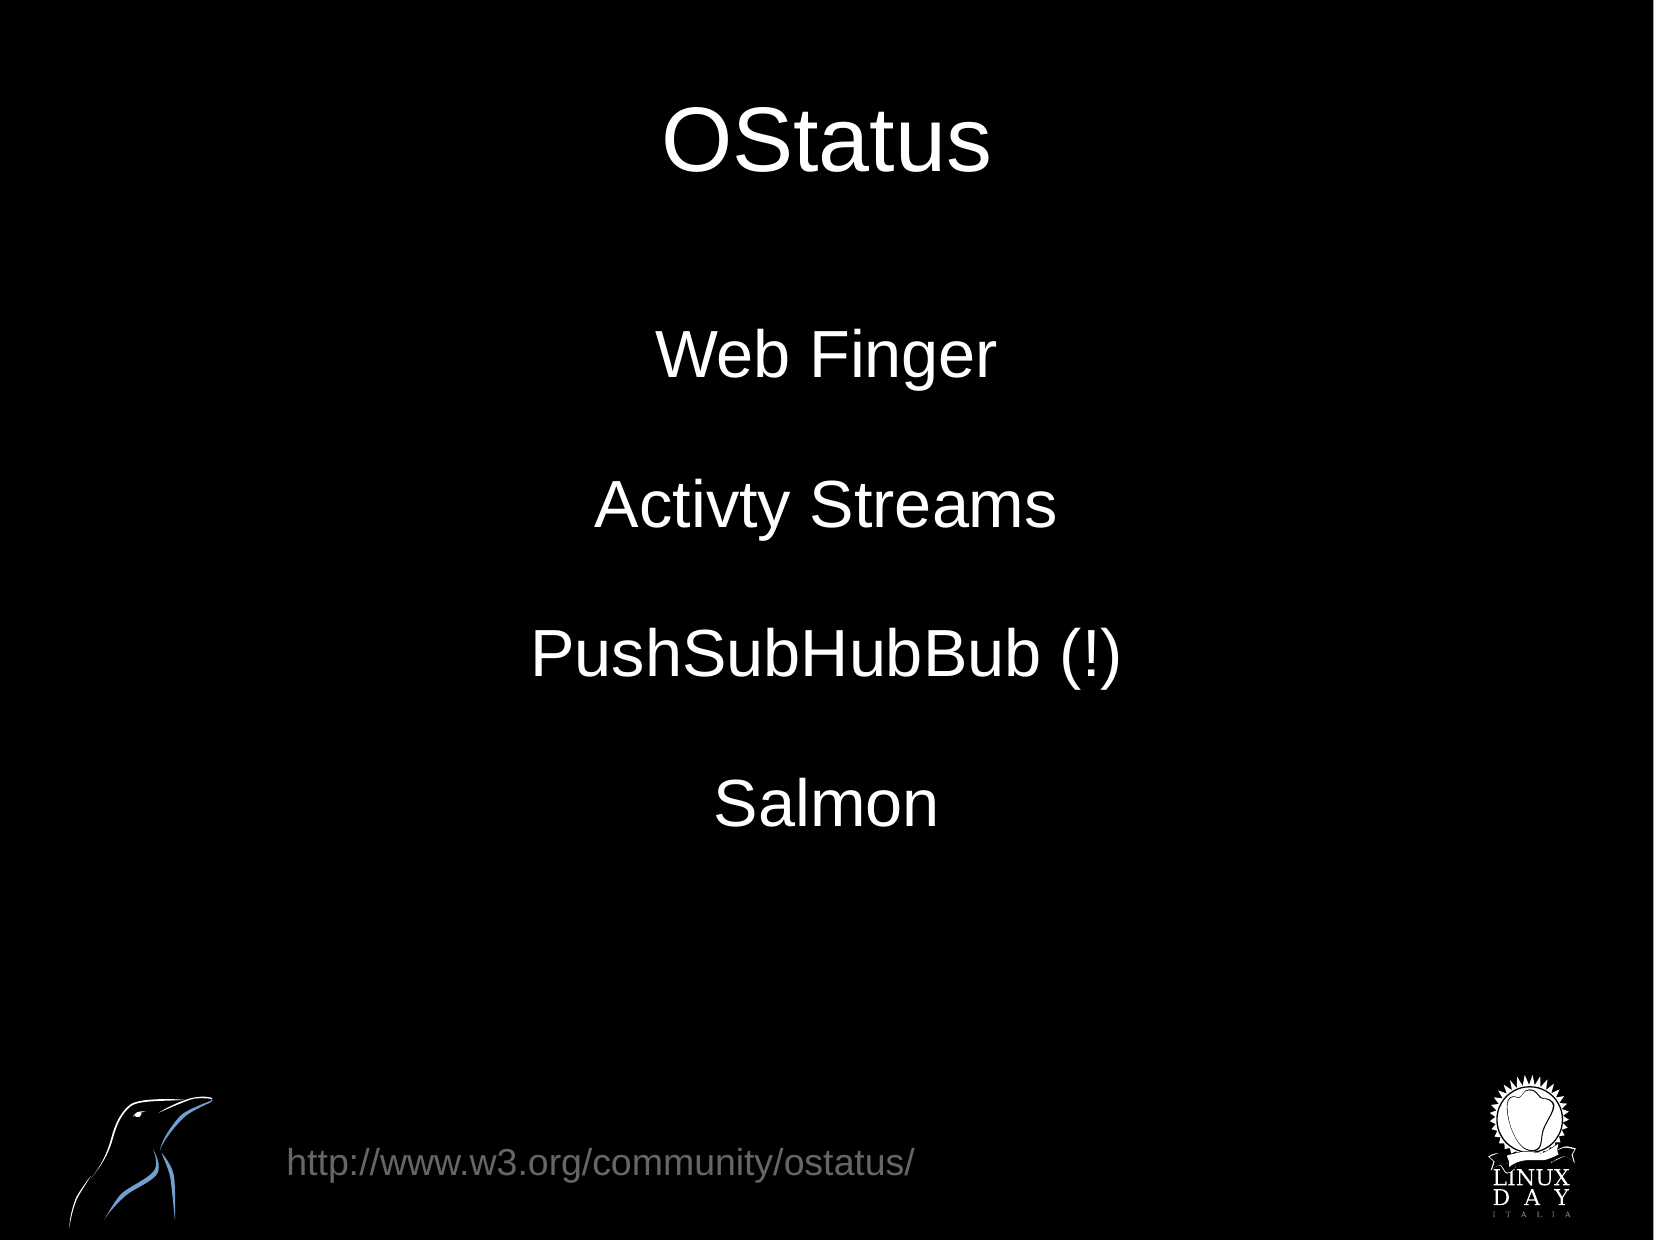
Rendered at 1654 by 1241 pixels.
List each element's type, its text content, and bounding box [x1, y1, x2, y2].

subtitle Web Finger Activty Streams PushSubHubBub (!) Salmon [82, 237, 1571, 1109]
text_box http://www.w3.org/community/ostatus/ [271, 1133, 1441, 1191]
title OStatus [82, 43, 1571, 237]
